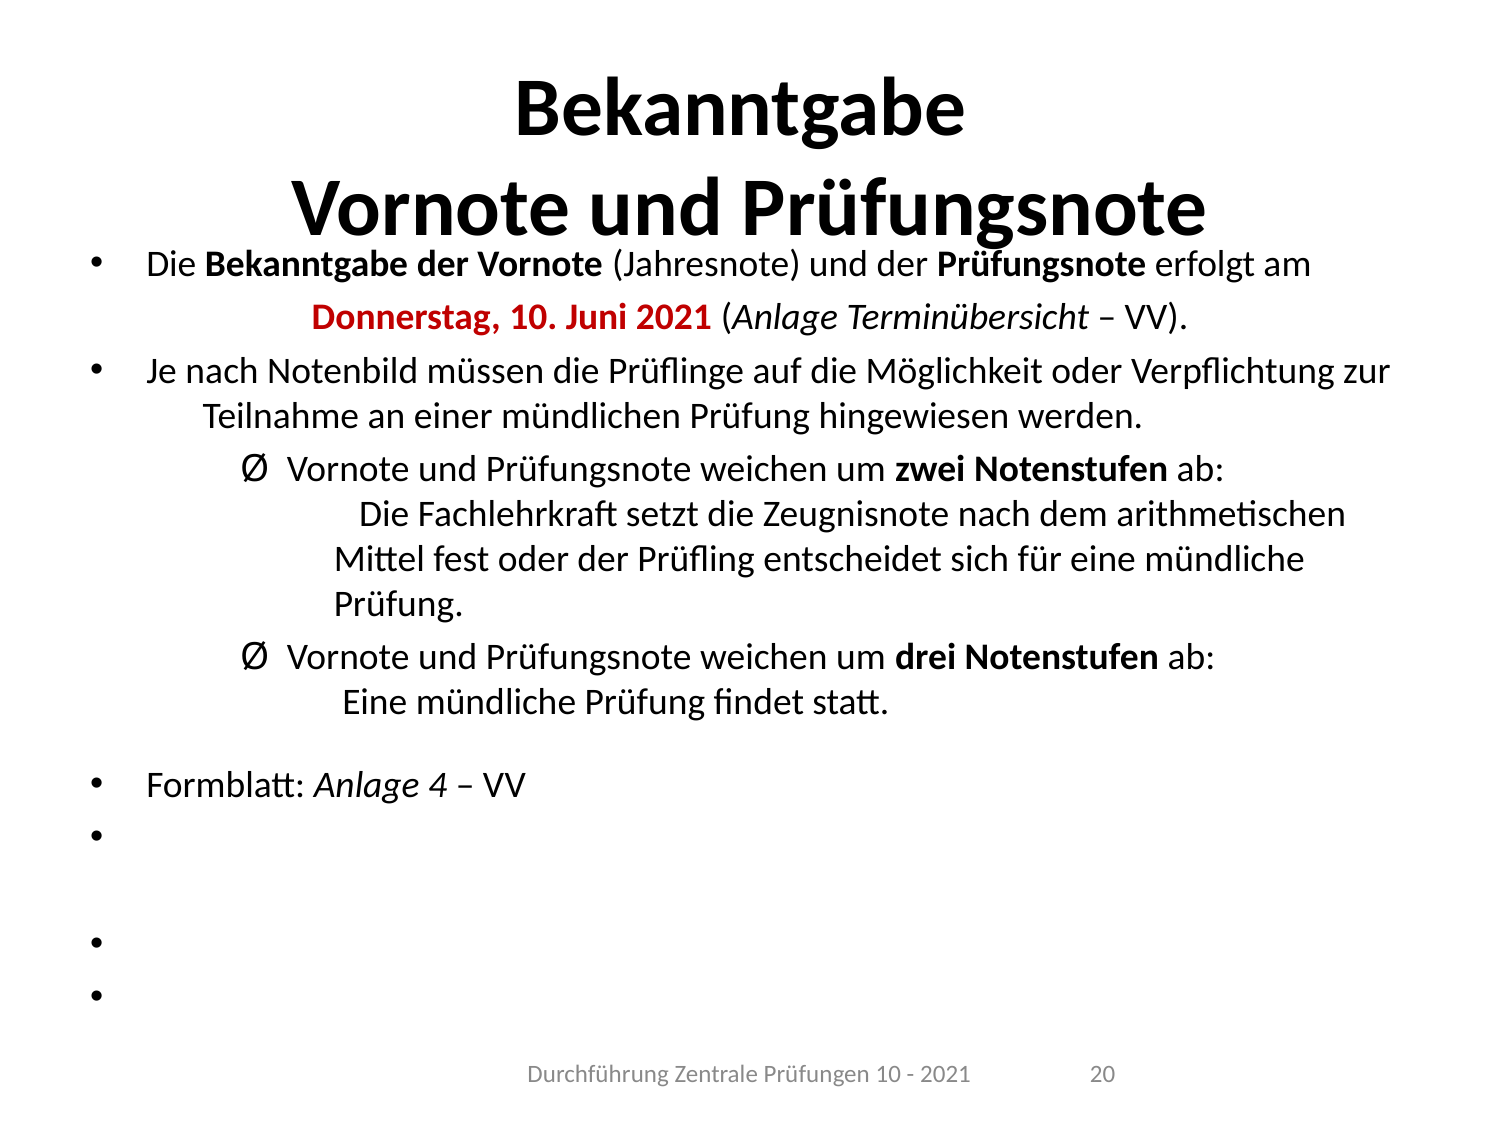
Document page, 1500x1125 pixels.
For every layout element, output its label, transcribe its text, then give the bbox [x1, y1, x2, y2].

text_box Durchführung Zentrale Prüfungen 10 - 2021 [512, 1042, 988, 1103]
text_box 20 [1074, 1042, 1426, 1103]
list Die Bekanntgabe der Vornote (Jahresnote) und der Prüfungsnote erfolgt am Donnerstag, 10. Juni 2021 (Anlage Terminübersicht – VV). Je nach Notenbild müssen die Prüflinge auf die Möglichkeit oder Verpflichtung zur Teilnahme an einer mündlichen Prüfung hingewiesen werden. Vornote und Prüfungsnote weichen um zwei Notenstufen ab: Die Fachlehrkraft setzt die Zeugnisnote nach dem arithmetischen Mittel fest oder der Prüfling entscheidet sich für eine mündliche Prüfung. Vornote und Prüfungsnote weichen um drei Notenstufen ab: Eine mündliche Prüfung findet statt. Formblatt: Anlage 4 – VV [75, 231, 1426, 1005]
title Bekanntgabe Vornote und Prüfungsnote [75, 45, 1426, 209]
